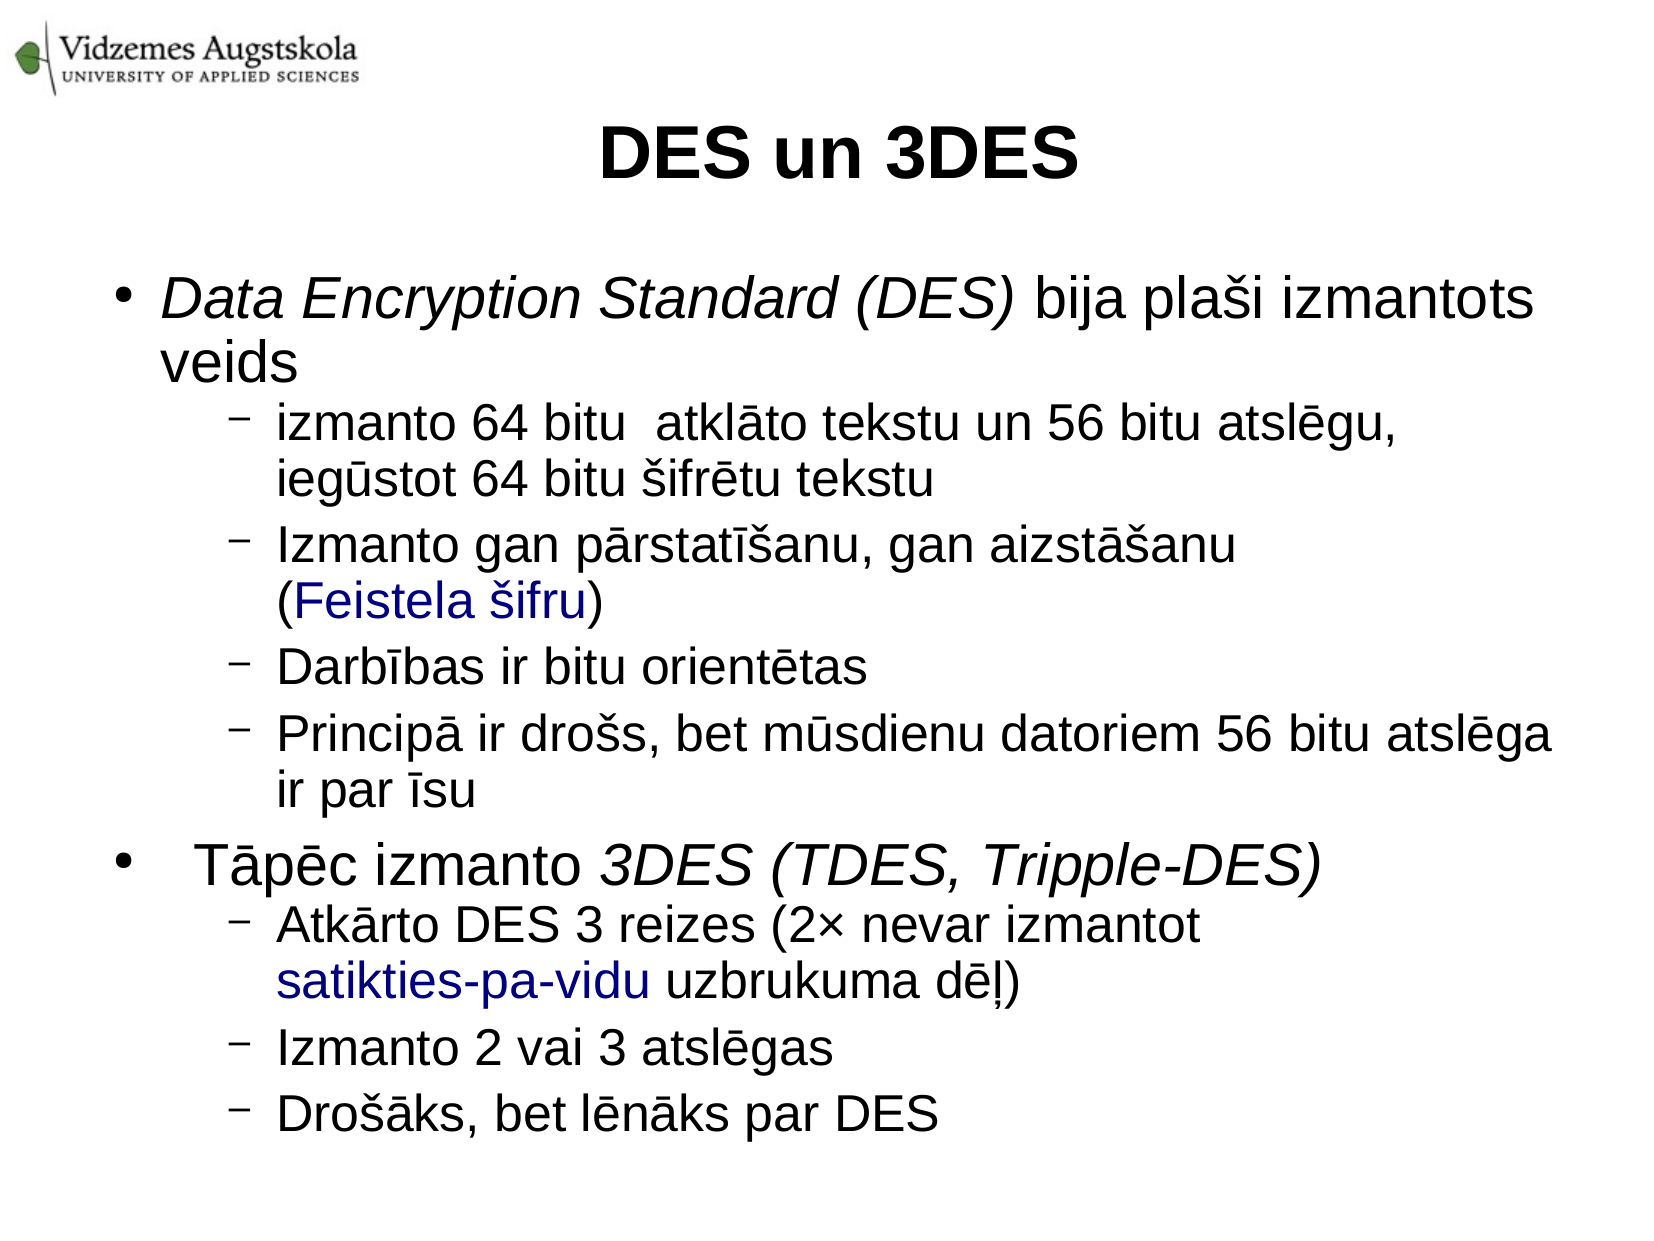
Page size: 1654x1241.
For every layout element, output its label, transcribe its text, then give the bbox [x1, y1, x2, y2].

title DES un 3DES [82, 50, 1571, 257]
picture [5, 2, 368, 113]
list Data Encryption Standard (DES) bija plaši izmantots veids izmanto 64 bitu atklāto tekstu un 56 bitu atslēgu, iegūstot 64 bitu šifrētu tekstu Izmanto gan pārstatīšanu, gan aizstāšanu (Feistela šifru) Darbības ir bitu orientētas Principā ir drošs, bet mūsdienu datoriem 56 bitu atslēga ir par īsu Tāpēc izmanto 3DES (TDES, Tripple-DES) Atkārto DES 3 reizes (2× nevar izmantot satikties-pa-vidu uzbrukuma dēļ) Izmanto 2 vai 3 atslēgas Drošāks, bet lēnāks par DES [82, 259, 1571, 1158]
